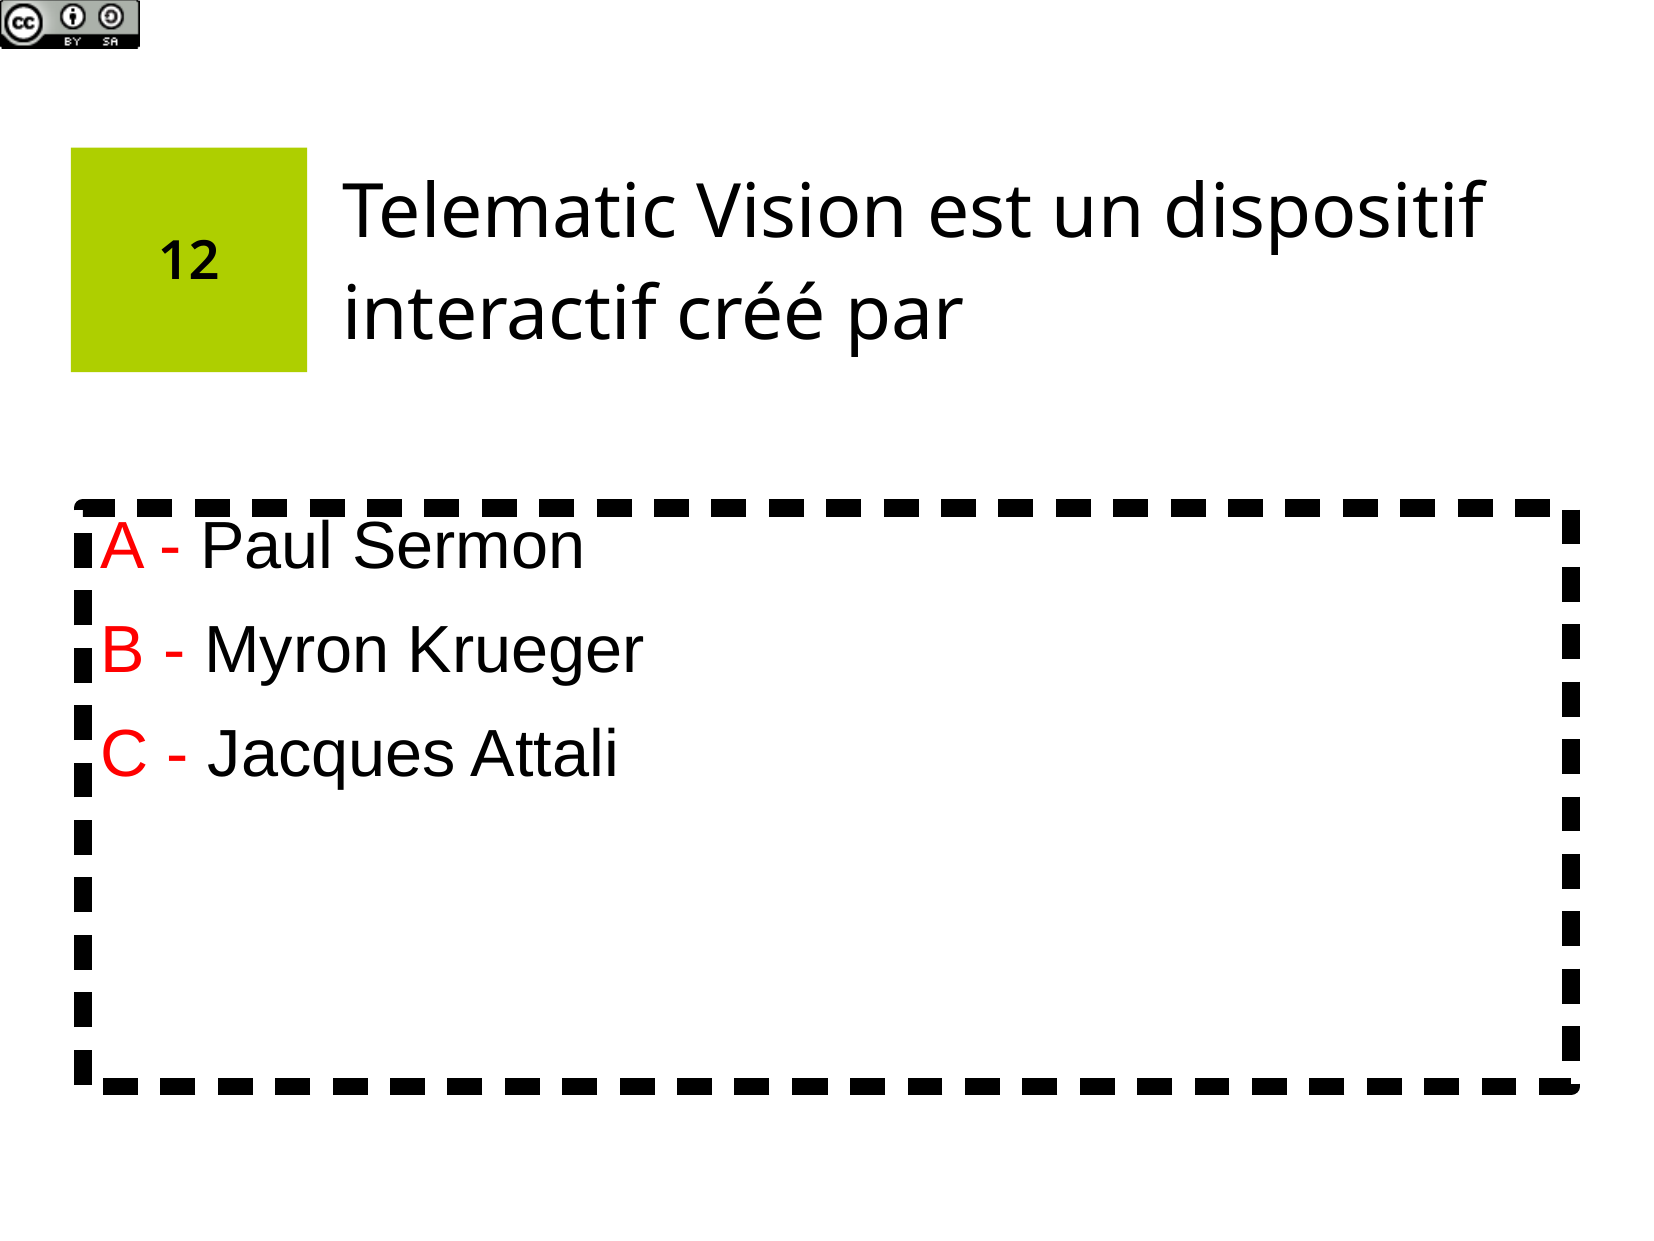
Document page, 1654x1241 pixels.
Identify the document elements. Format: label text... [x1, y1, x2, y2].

picture [0, 0, 140, 49]
list Paul Sermon Myron Krueger Jacques Attali [82, 507, 1571, 1087]
title Telematic Vision est un dispositif interactif créé par [342, 59, 1571, 461]
